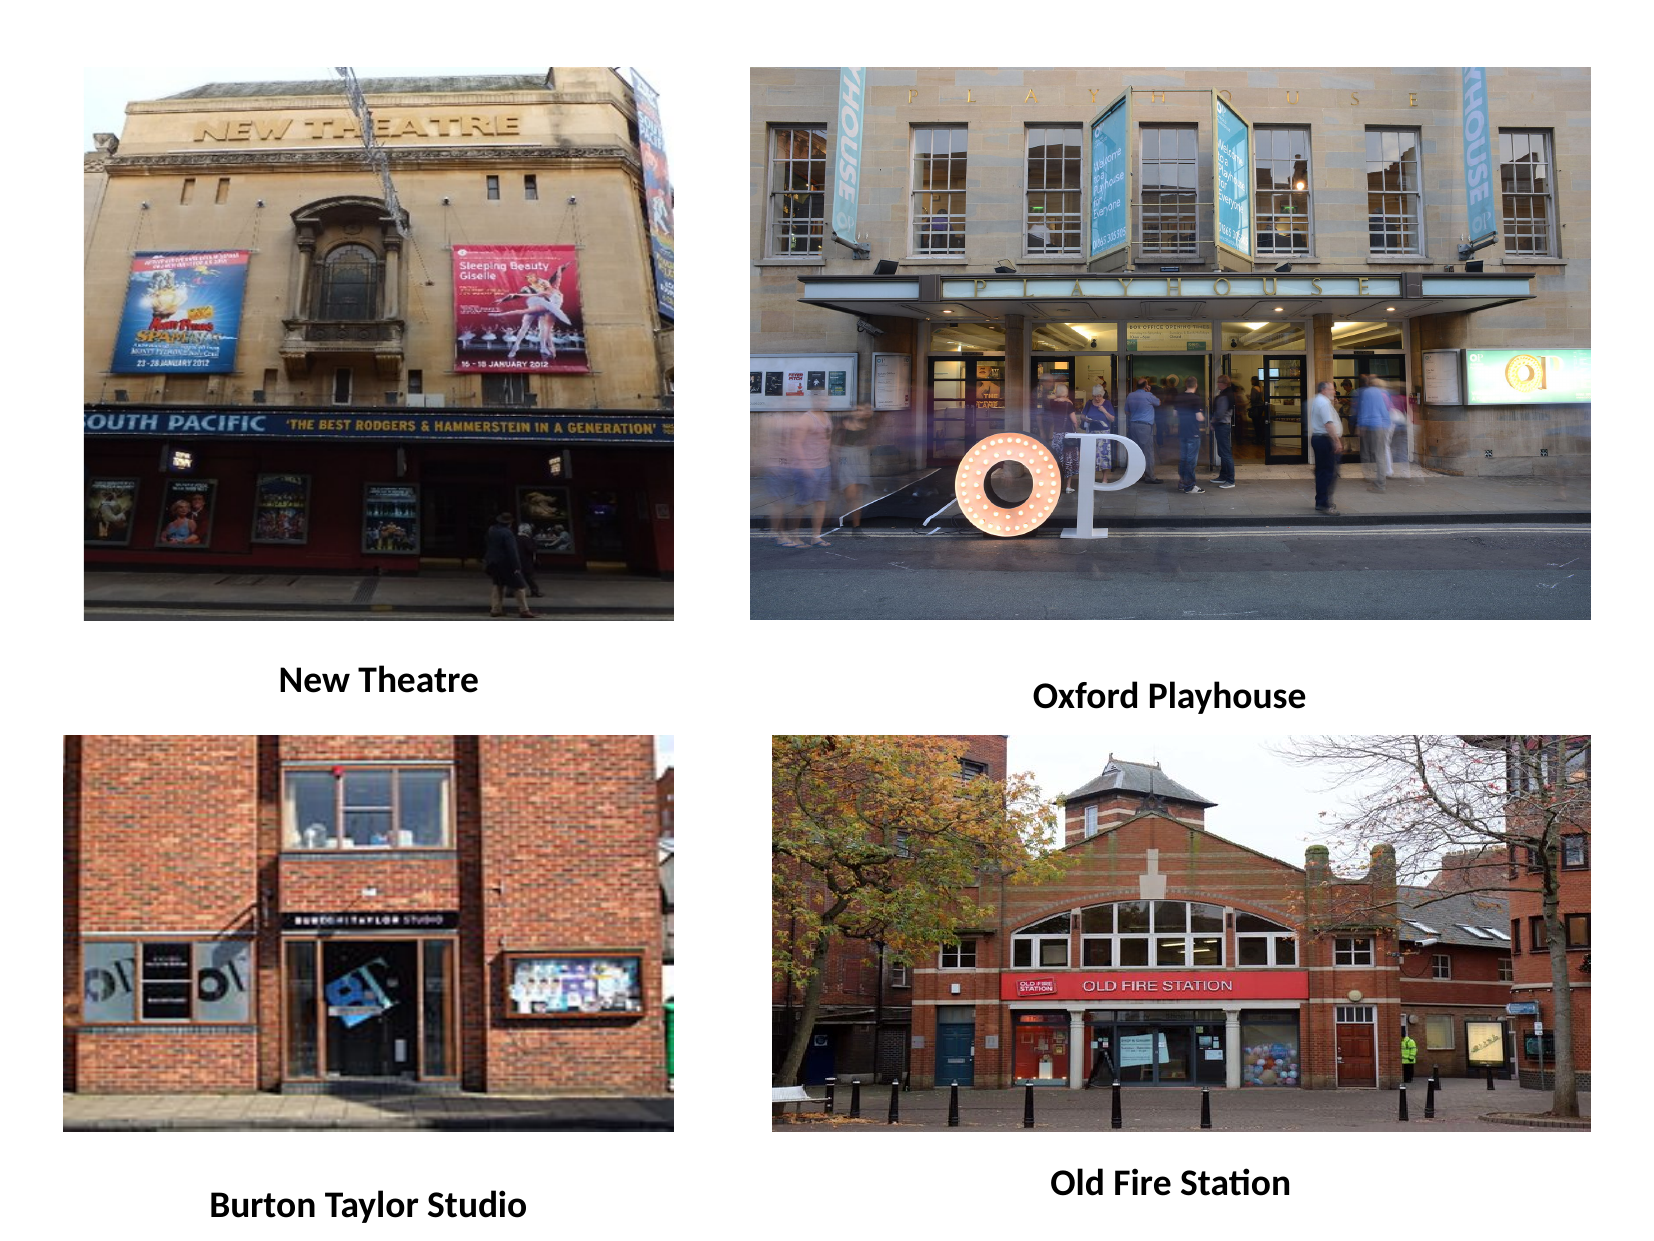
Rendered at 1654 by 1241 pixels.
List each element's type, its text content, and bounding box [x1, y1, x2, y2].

picture [63, 735, 674, 1132]
picture [750, 67, 1591, 621]
picture [772, 735, 1591, 1132]
text_box Oxford Playhouse [750, 663, 1591, 724]
picture [83, 67, 674, 621]
text_box Burton Taylor Studio [63, 1172, 674, 1233]
text_box New Theatre [83, 647, 674, 709]
text_box Old Fire Station [1035, 1150, 1356, 1212]
